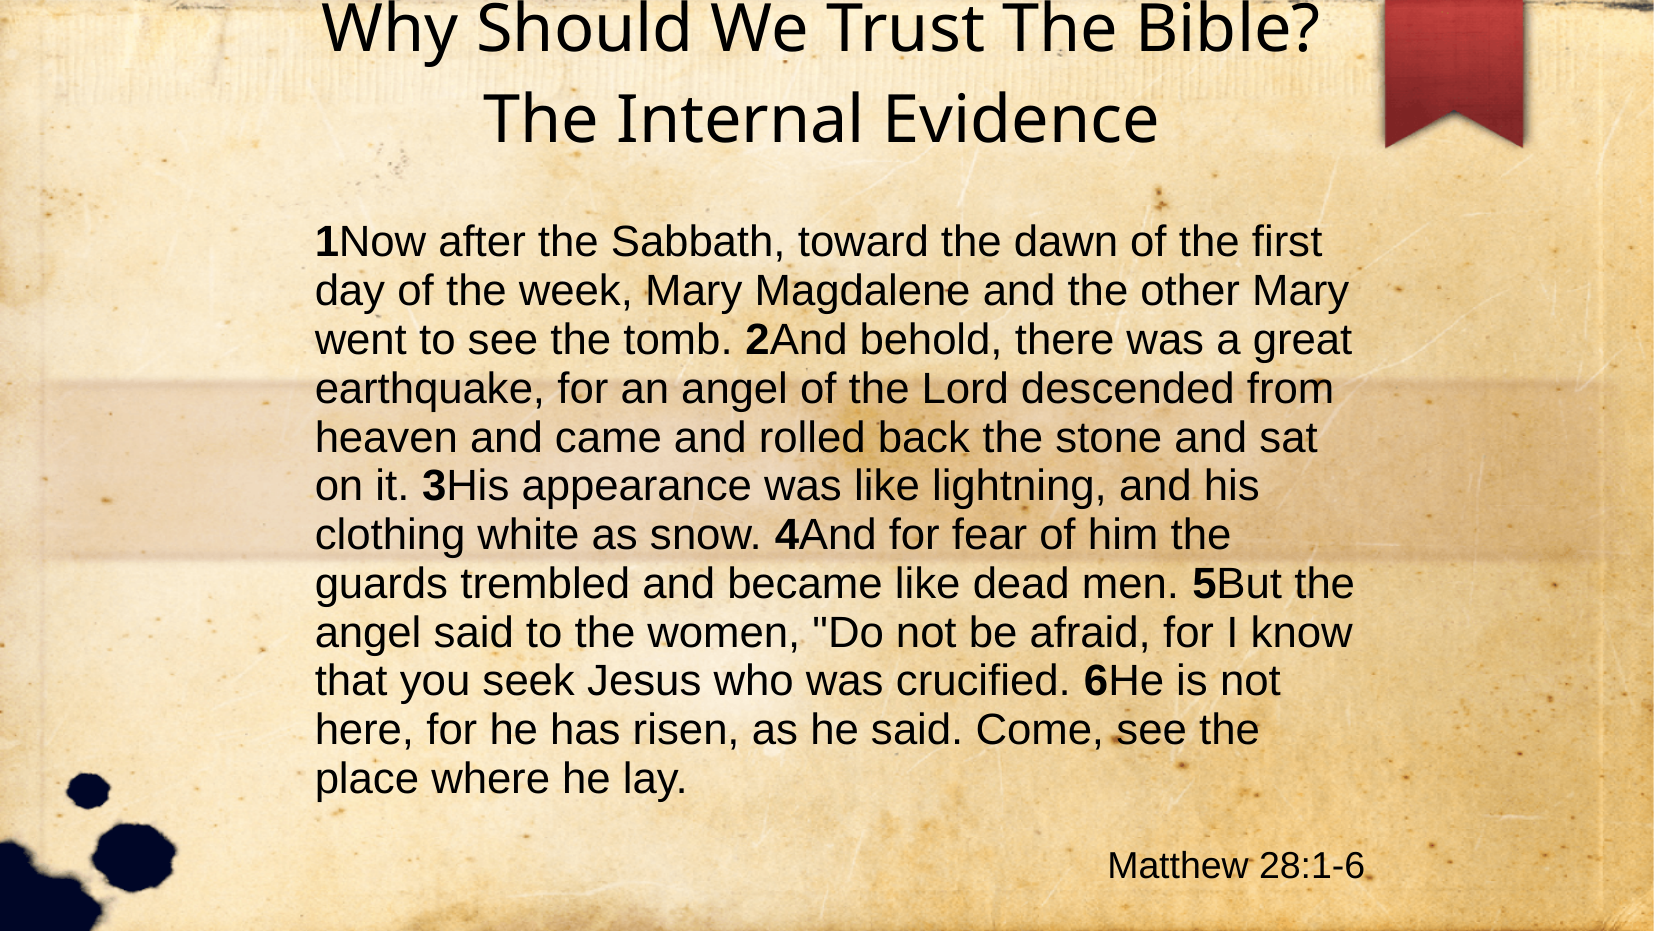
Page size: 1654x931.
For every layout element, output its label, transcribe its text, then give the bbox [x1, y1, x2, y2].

text_box 1Now after the Sabbath, toward the dawn of the first day of the week, Mary Magdalene and the other Mary went to see the tomb. 2And behold, there was a great earthquake, for an angel of the Lord descended from heaven and came and rolled back the stone and sat on it. 3His appearance was like lightning, and his clothing white as snow. 4And for fear of him the guards trembled and became like dead men. 5But the angel said to the women, "Do not be afraid, for I know that you seek Jesus who was crucified. 6He is not here, for he has risen, as he said. Come, see the place where he lay. Matthew 28:1-6 [300, 210, 1381, 895]
title Why Should We Trust The Bible? The Internal Evidence [289, 0, 1355, 176]
picture [0, 0, 1654, 931]
